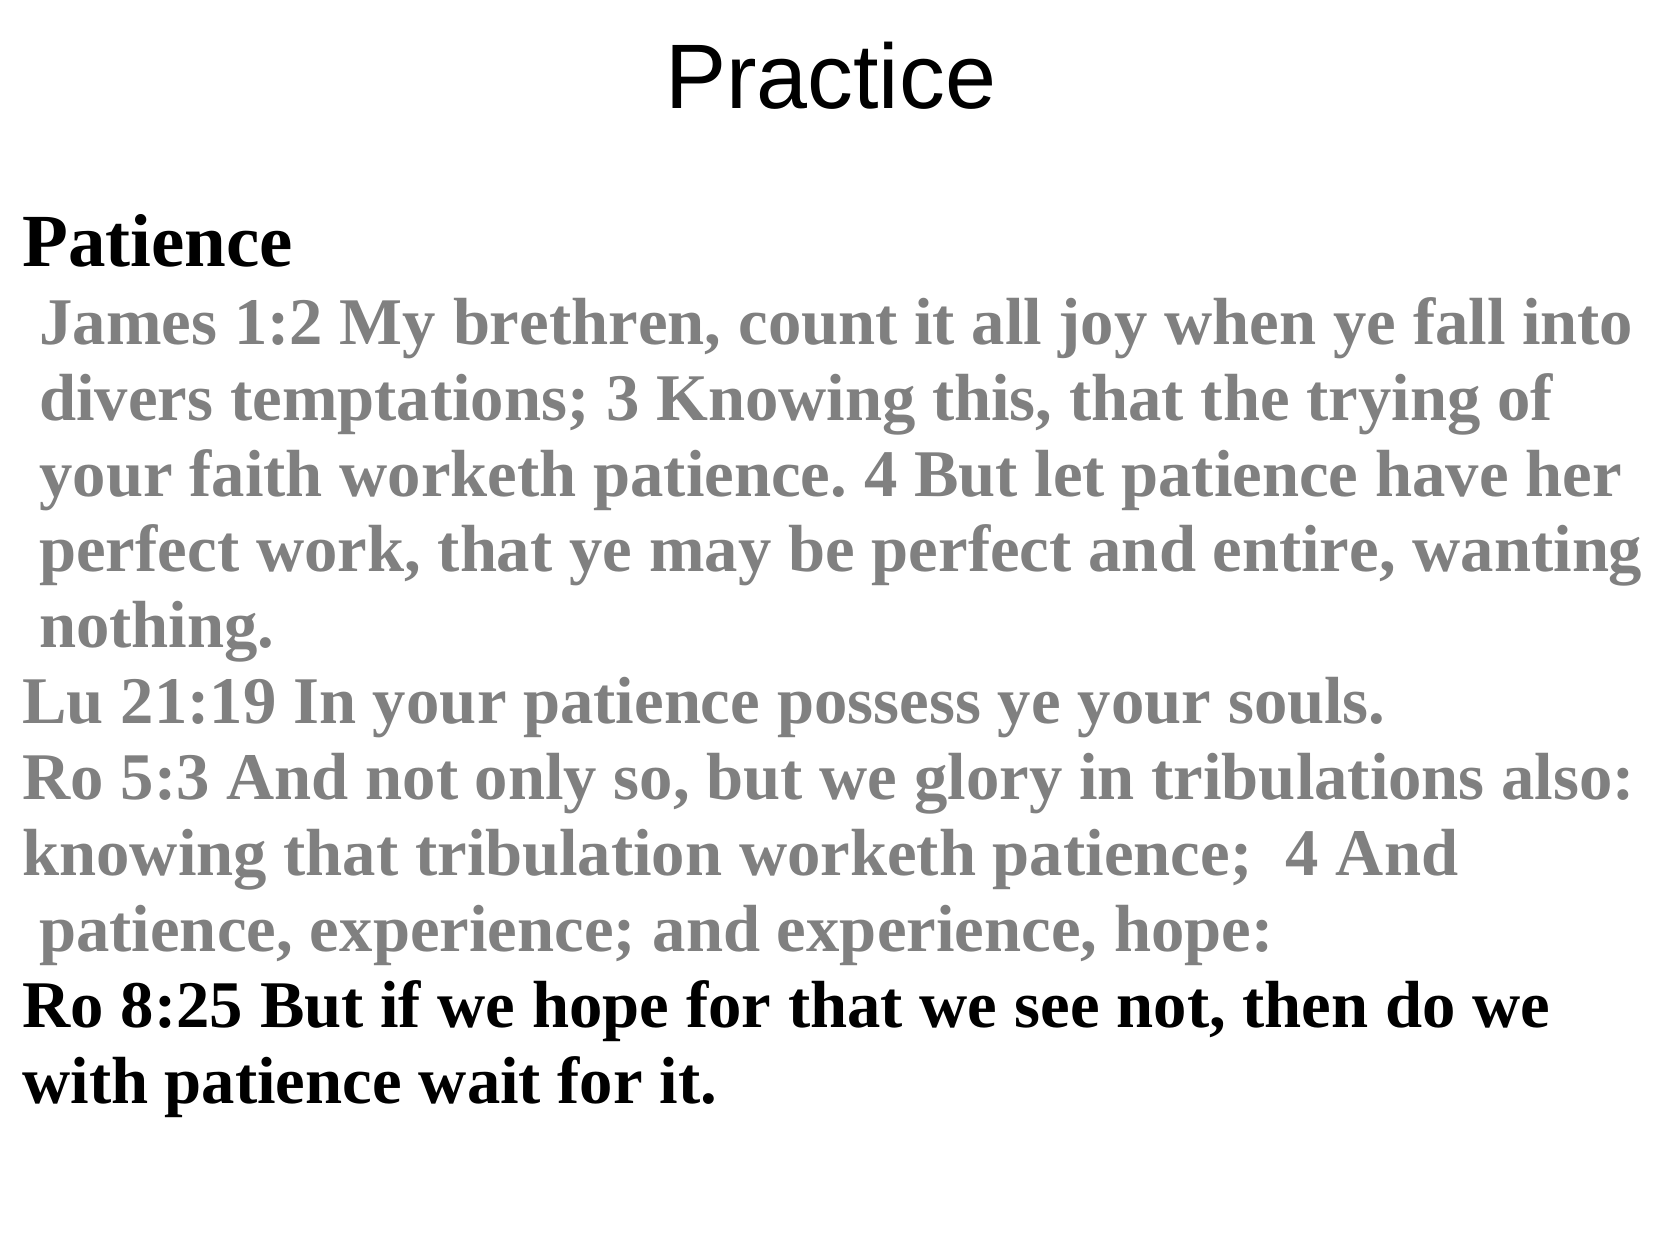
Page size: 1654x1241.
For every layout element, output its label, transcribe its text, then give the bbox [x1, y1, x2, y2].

title Practice [86, 0, 1575, 55]
subtitle Patience James 1:2 My brethren, count it all joy when ye fall into divers temptations; 3 Knowing this, that the trying of your faith worketh patience. 4 But let patience have her perfect work, that ye may be perfect and entire, wanting nothing. Lu 21:19 In your patience possess ye your souls. Ro 5:3 And not only so, but we glory in tribulations also: knowing that tribulation worketh patience; 4 And patience, experience; and experience, hope: Ro 8:25 But if we hope for that we see not, then do we with patience wait for it. [19, 55, 1654, 1241]
